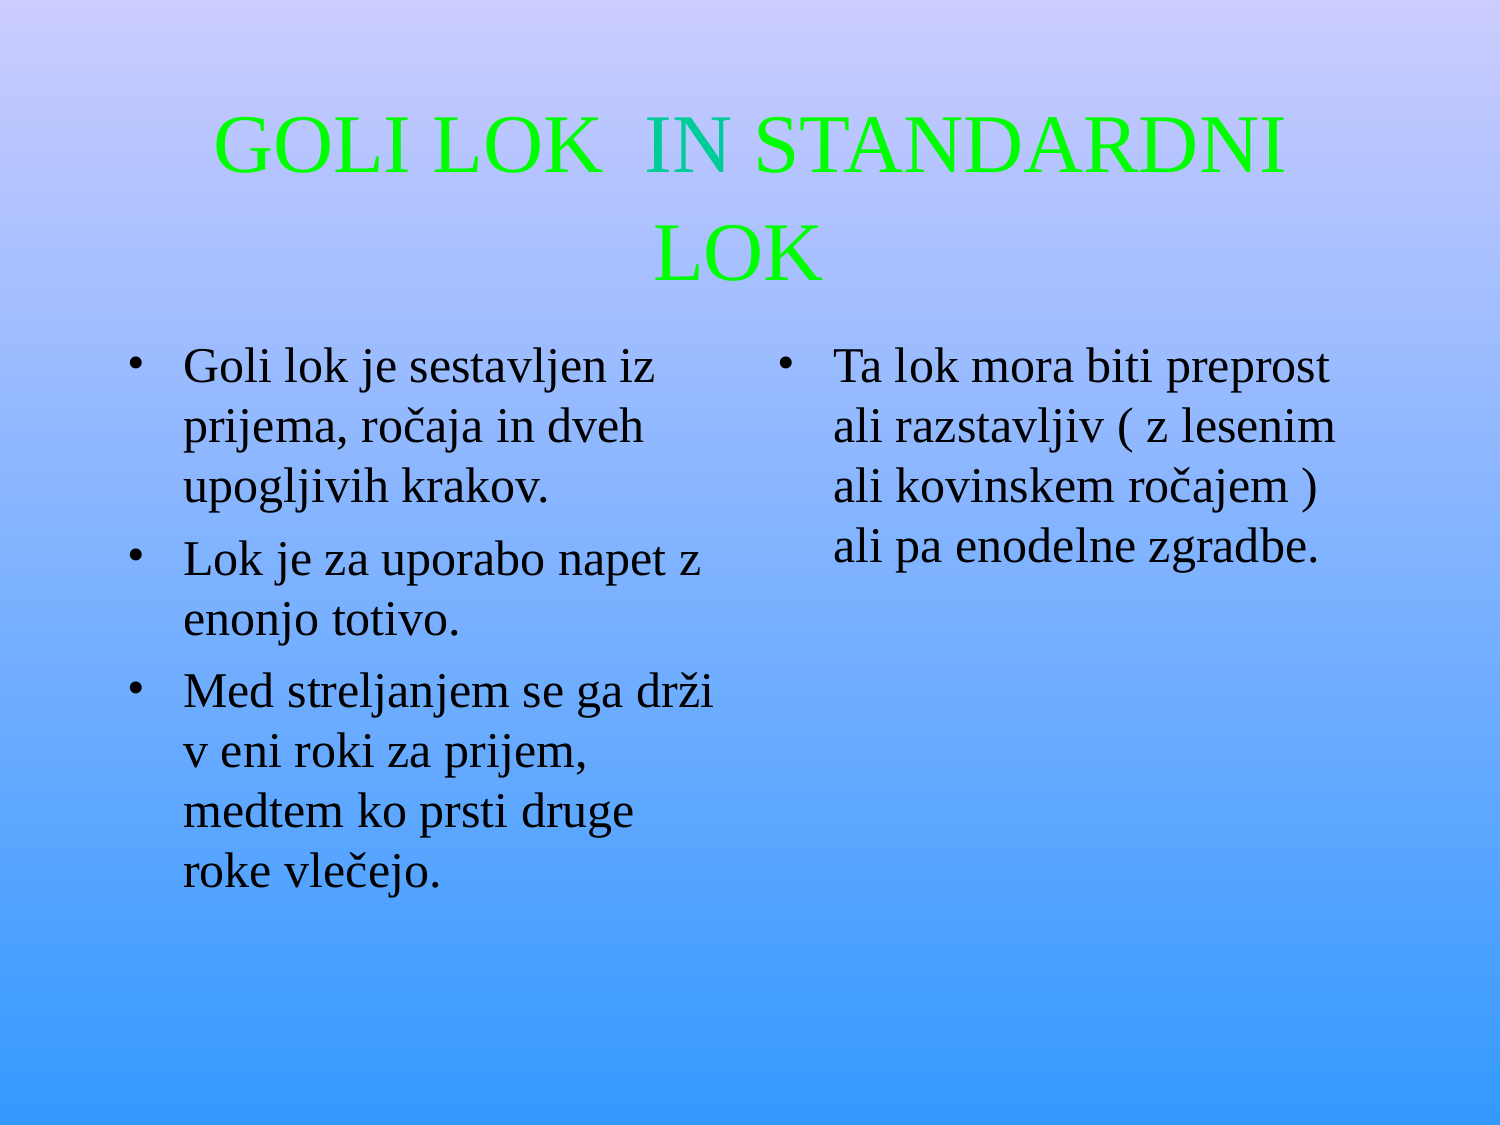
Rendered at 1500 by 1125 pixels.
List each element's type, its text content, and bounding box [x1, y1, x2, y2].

list Goli lok je sestavljen iz prijema, ročaja in dveh upogljivih krakov. Lok je za uporabo napet z enonjo totivo. Med streljanjem se ga drži v eni roki za prijem, medtem ko prsti druge roke vlečejo. [112, 324, 738, 1000]
list Ta lok mora biti preprost ali razstavljiv ( z lesenim ali kovinskem ročajem ) ali pa enodelne zgradbe. [762, 324, 1388, 1000]
title GOLI LOK IN STANDARDNI LOK [112, 80, 1388, 307]
